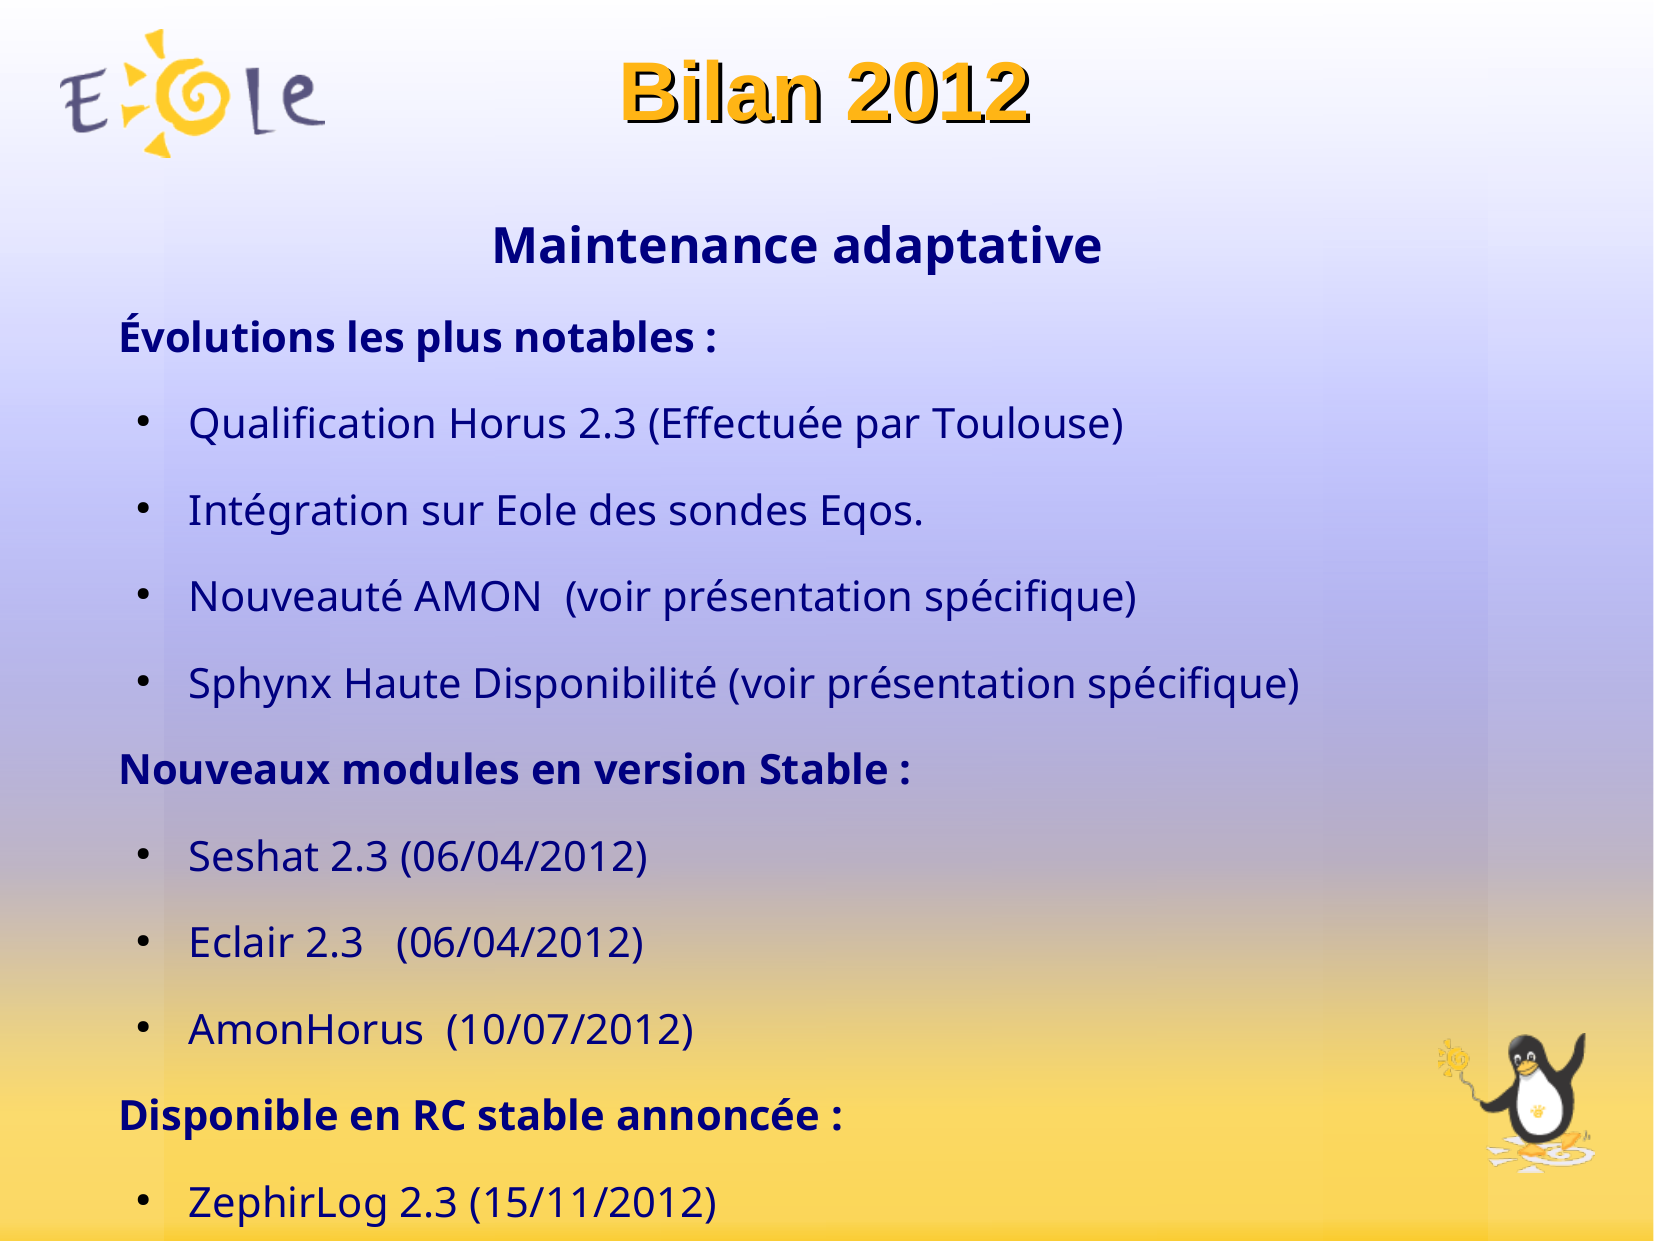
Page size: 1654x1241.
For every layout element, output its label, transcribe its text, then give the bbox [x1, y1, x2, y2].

picture [0, 0, 1654, 1241]
list Maintenance adaptative Évolutions les plus notables : Qualification Horus 2.3 (Effectuée par Toulouse) Intégration sur Eole des sondes Eqos. Nouveauté AMON (voir présentation spécifique) Sphynx Haute Disponibilité (voir présentation spécifique) Nouveaux modules en version Stable : Seshat 2.3 (06/04/2012) Eclair 2.3 (06/04/2012) AmonHorus (10/07/2012) Disponible en RC stable annoncée : ZephirLog 2.3 (15/11/2012) AmonEcole+ (15/11/2012) [118, 209, 1477, 1241]
title Bilan 2012 [80, 27, 1569, 156]
